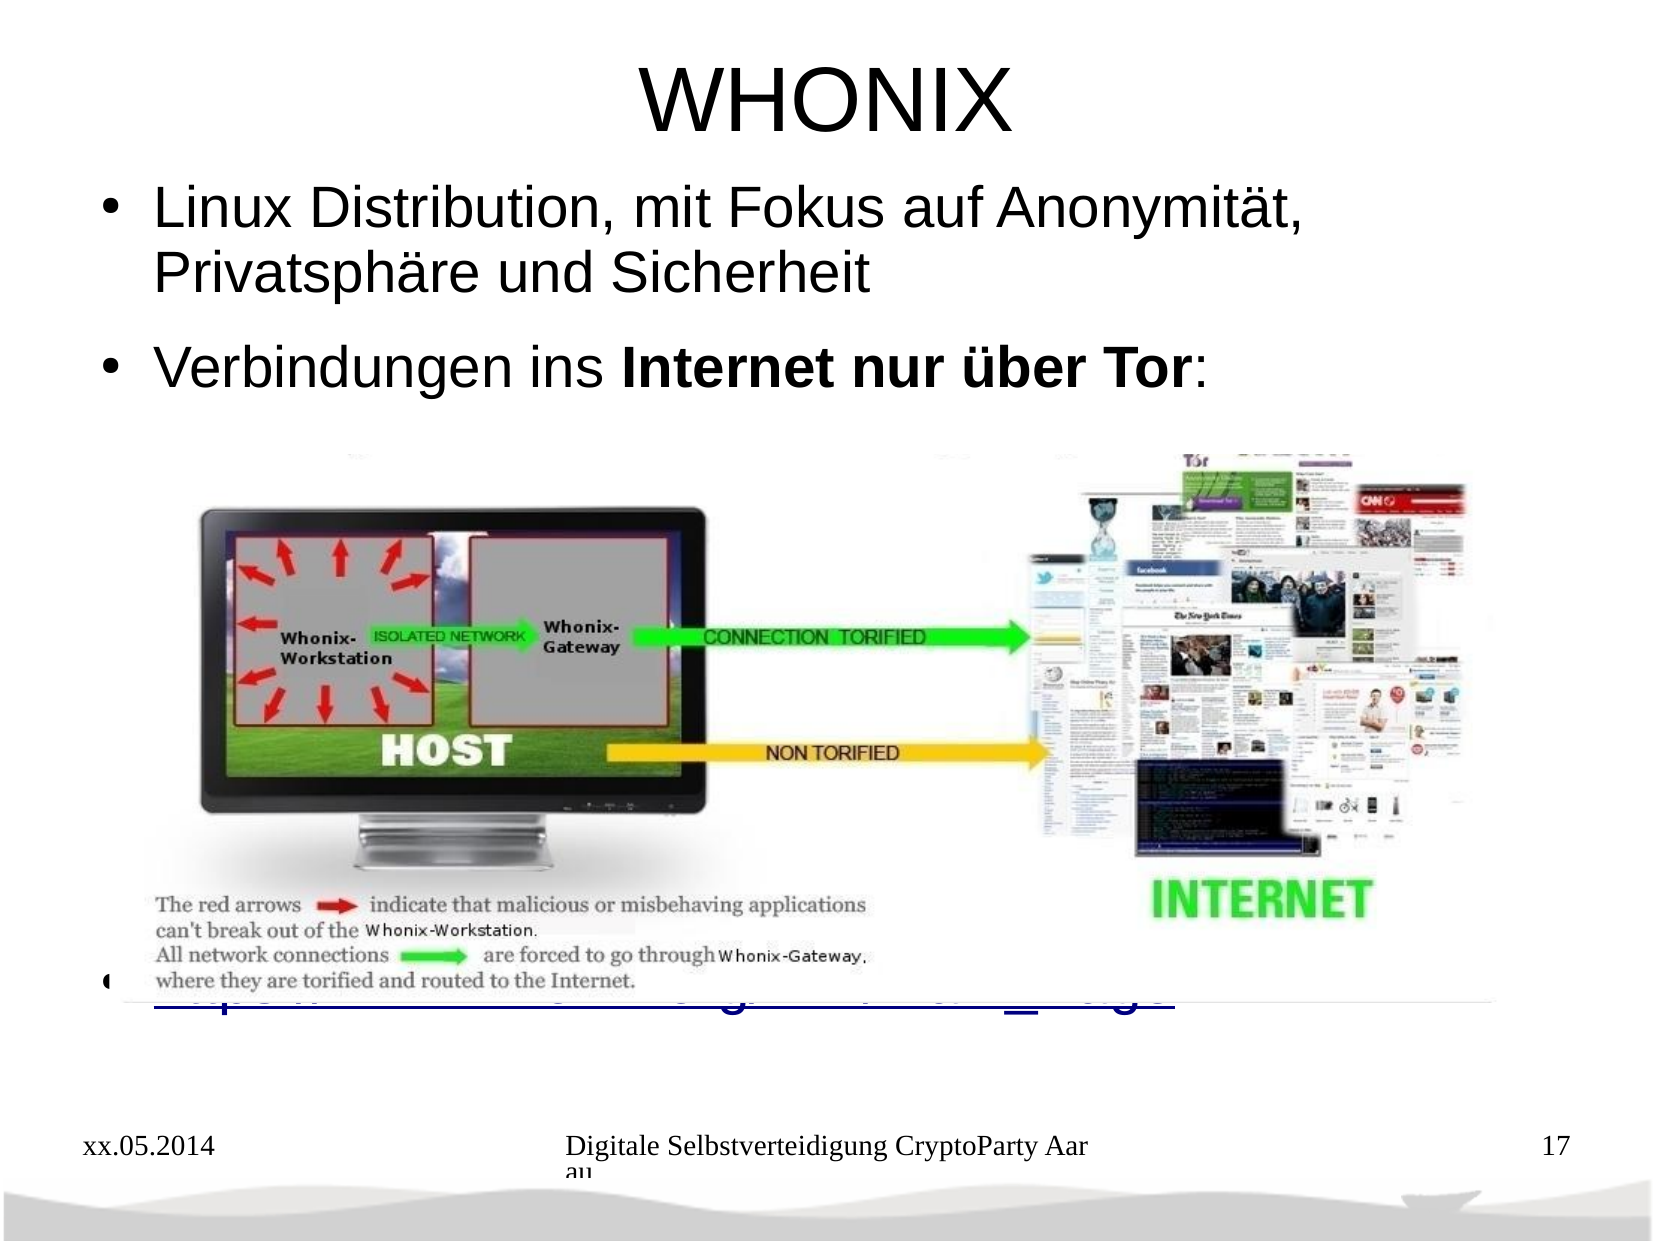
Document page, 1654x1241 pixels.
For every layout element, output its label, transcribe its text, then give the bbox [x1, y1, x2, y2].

picture [109, 454, 1516, 1003]
list Linux Distribution, mit Fokus auf Anonymität, Privatsphäre und Sicherheit Verbindungen ins Internet nur über Tor: https://www.whonix.org/wiki/Main_Page [82, 174, 1571, 1017]
picture [3, 1178, 1654, 1241]
title WHONIX [82, 0, 1571, 174]
